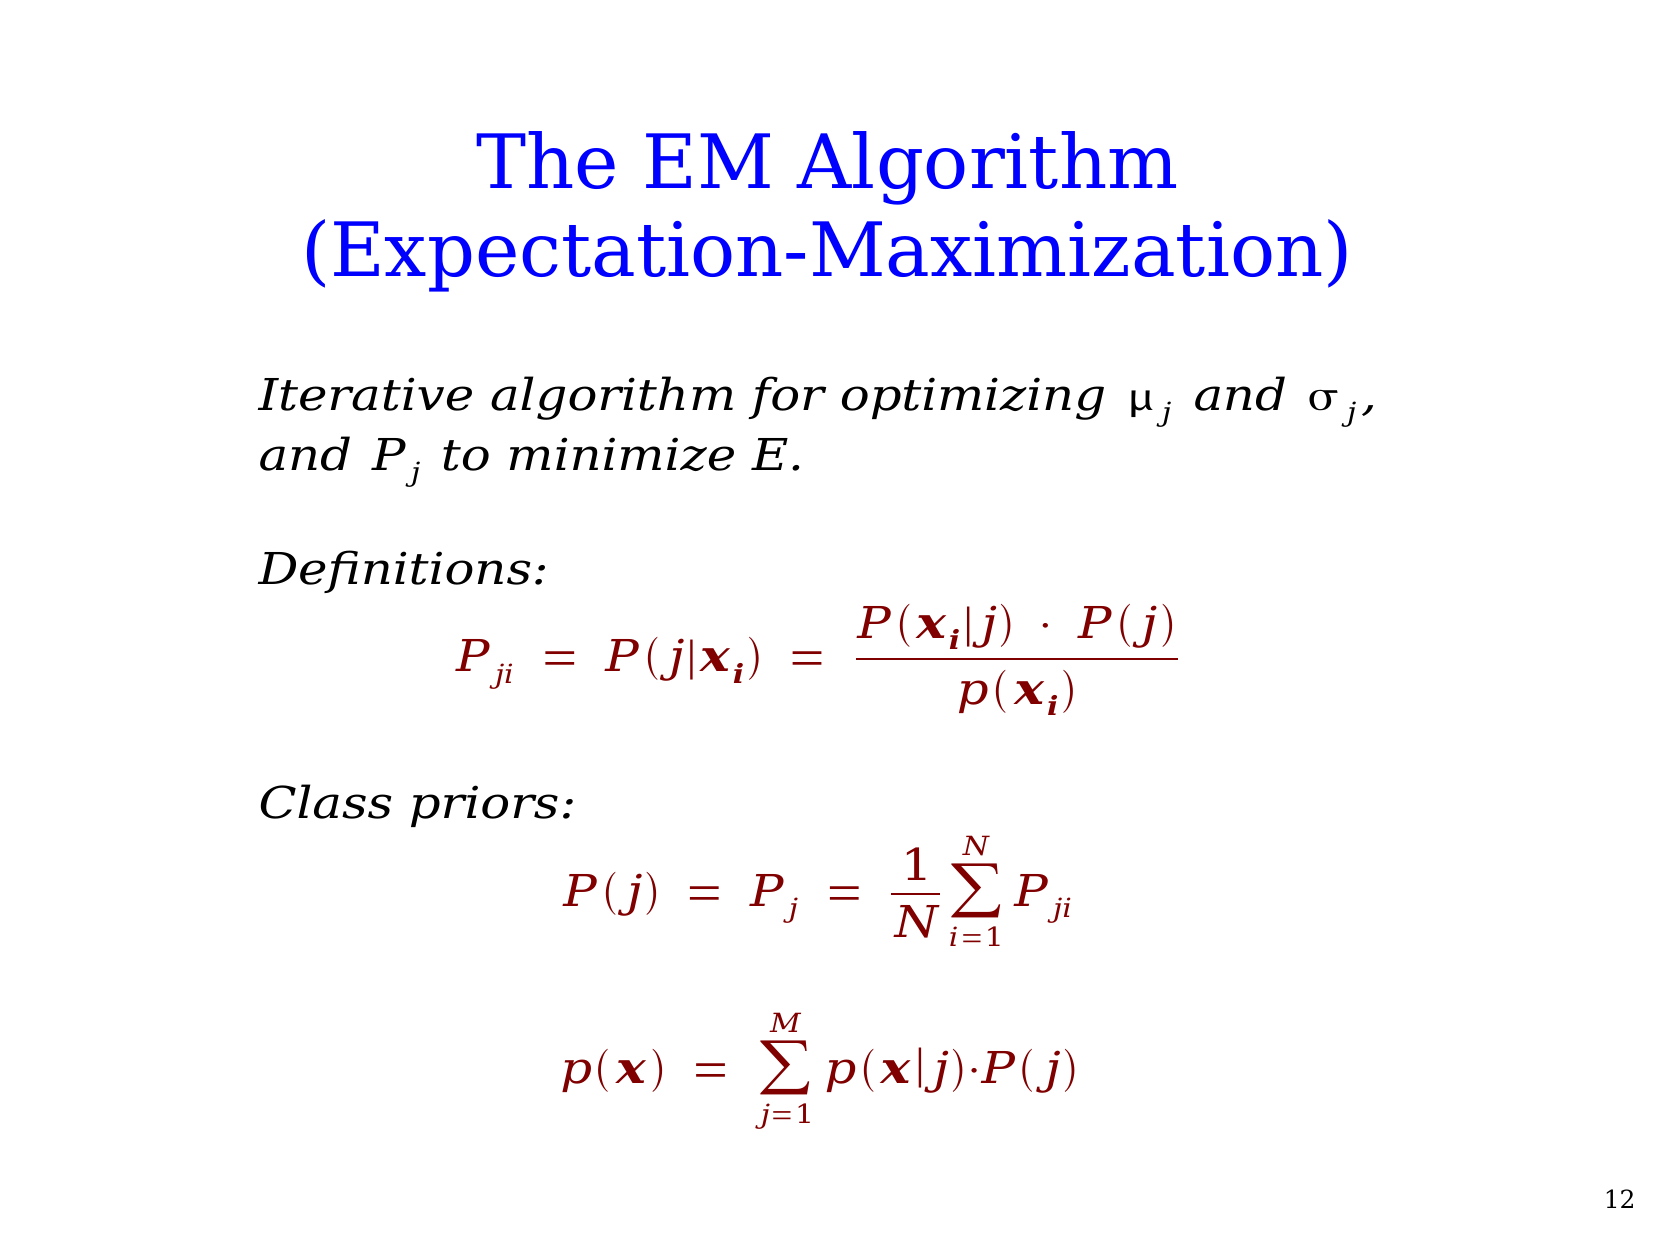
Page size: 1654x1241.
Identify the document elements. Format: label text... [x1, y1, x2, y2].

title The EM Algorithm (Expectation-Maximization) [121, 102, 1534, 311]
chart [252, 369, 1384, 1130]
